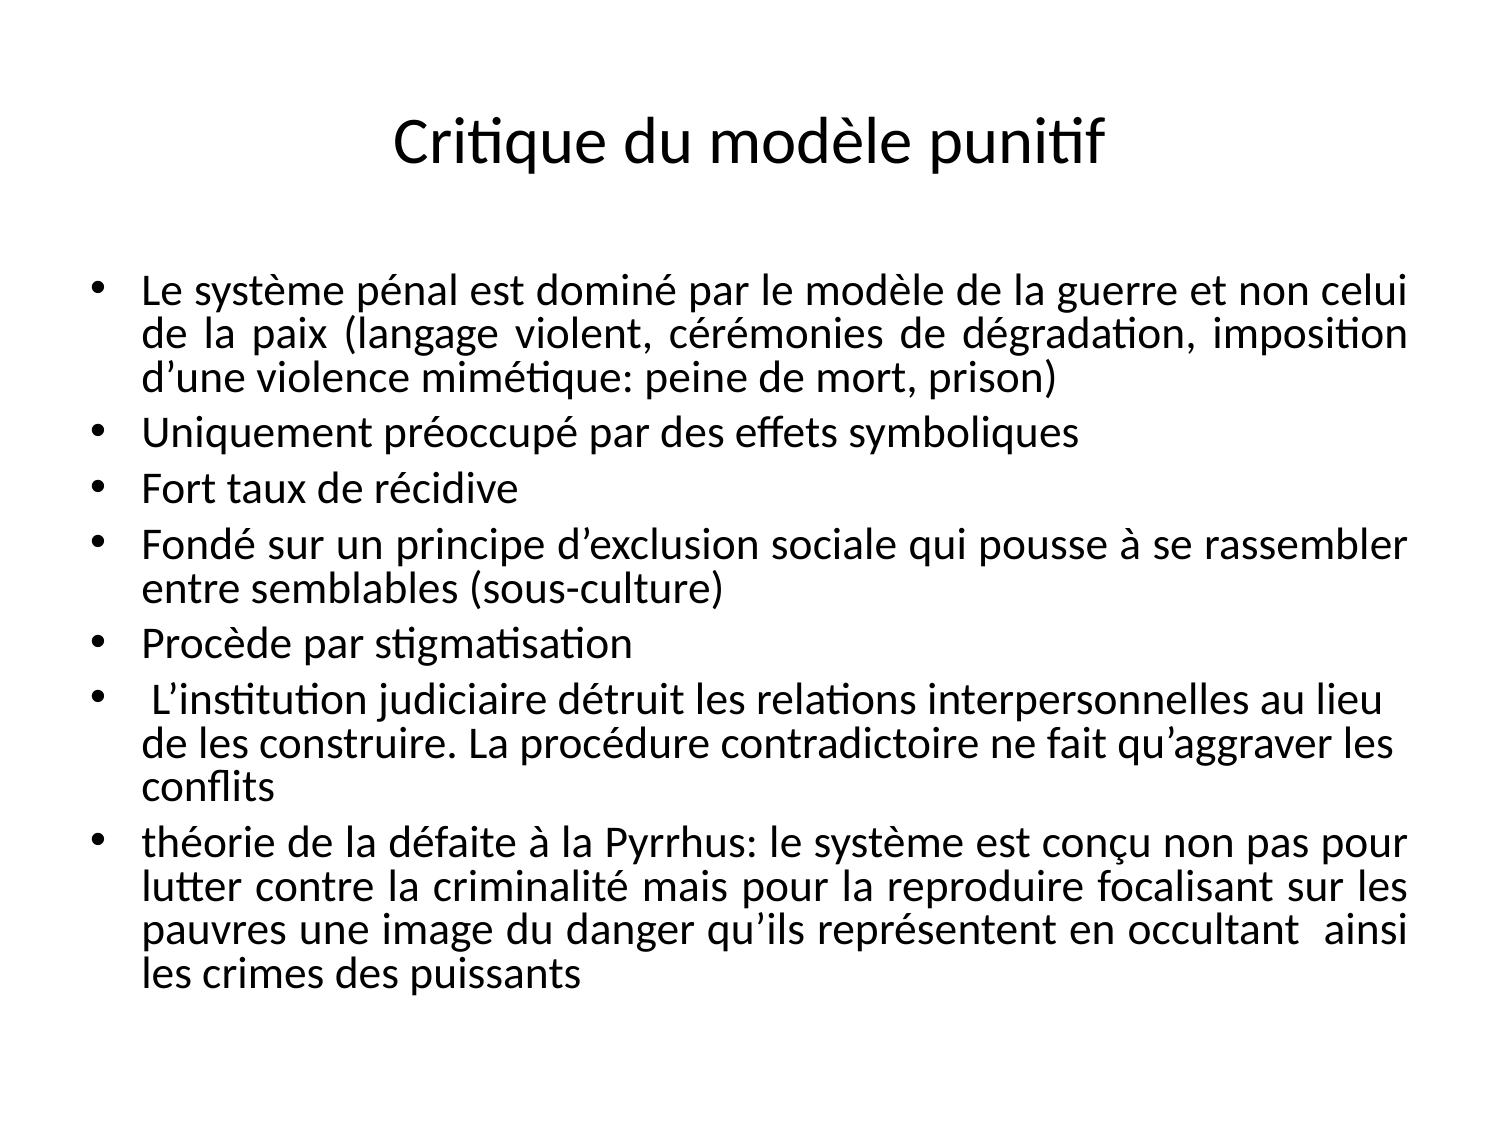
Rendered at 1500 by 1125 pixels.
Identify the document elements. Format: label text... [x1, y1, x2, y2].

title Critique du modèle punitif [123, 78, 1376, 197]
list Le système pénal est dominé par le modèle de la guerre et non celui de la paix (langage violent, cérémonies de dégradation, imposition d’une violence mimétique: peine de mort, prison) Uniquement préoccupé par des effets symboliques Fort taux de récidive Fondé sur un principe d’exclusion sociale qui pousse à se rassembler entre semblables (sous-culture) Procède par stigmatisation L’institution judiciaire détruit les relations interpersonnelles au lieu de les construire. La procédure contradictoire ne fait qu’aggraver les conflits théorie de la défaite à la Pyrrhus: le système est conçu non pas pour lutter contre la criminalité mais pour la reproduire focalisant sur les pauvres une image du danger qu’ils représentent en occultant ainsi les crimes des puissants [75, 262, 1425, 1005]
